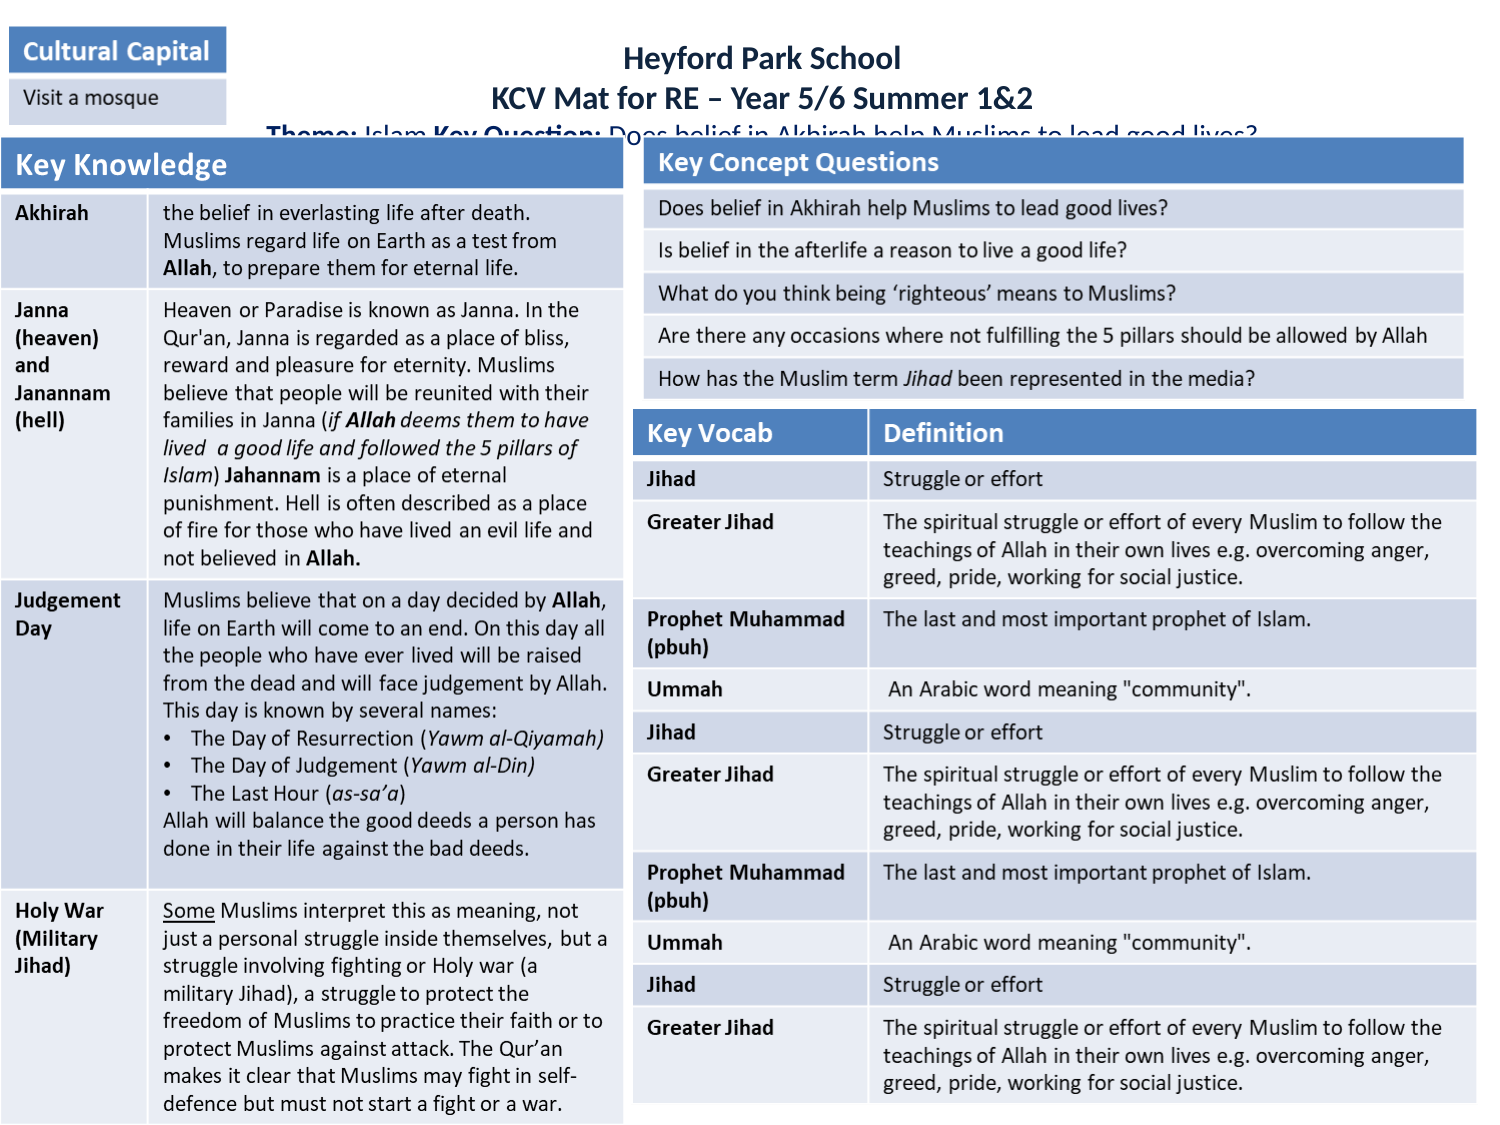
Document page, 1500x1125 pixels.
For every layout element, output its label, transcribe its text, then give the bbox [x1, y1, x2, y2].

picture [7, 24, 228, 126]
picture [642, 136, 1465, 407]
picture [0, 133, 625, 1125]
title Heyford Park School KCV Mat for RE – Year 5/6 Summer 1&2 Theme: Islam Key Question: Does belief in Akhirah help Muslims to lead good lives? [228, 29, 1500, 114]
picture [631, 408, 1478, 1111]
